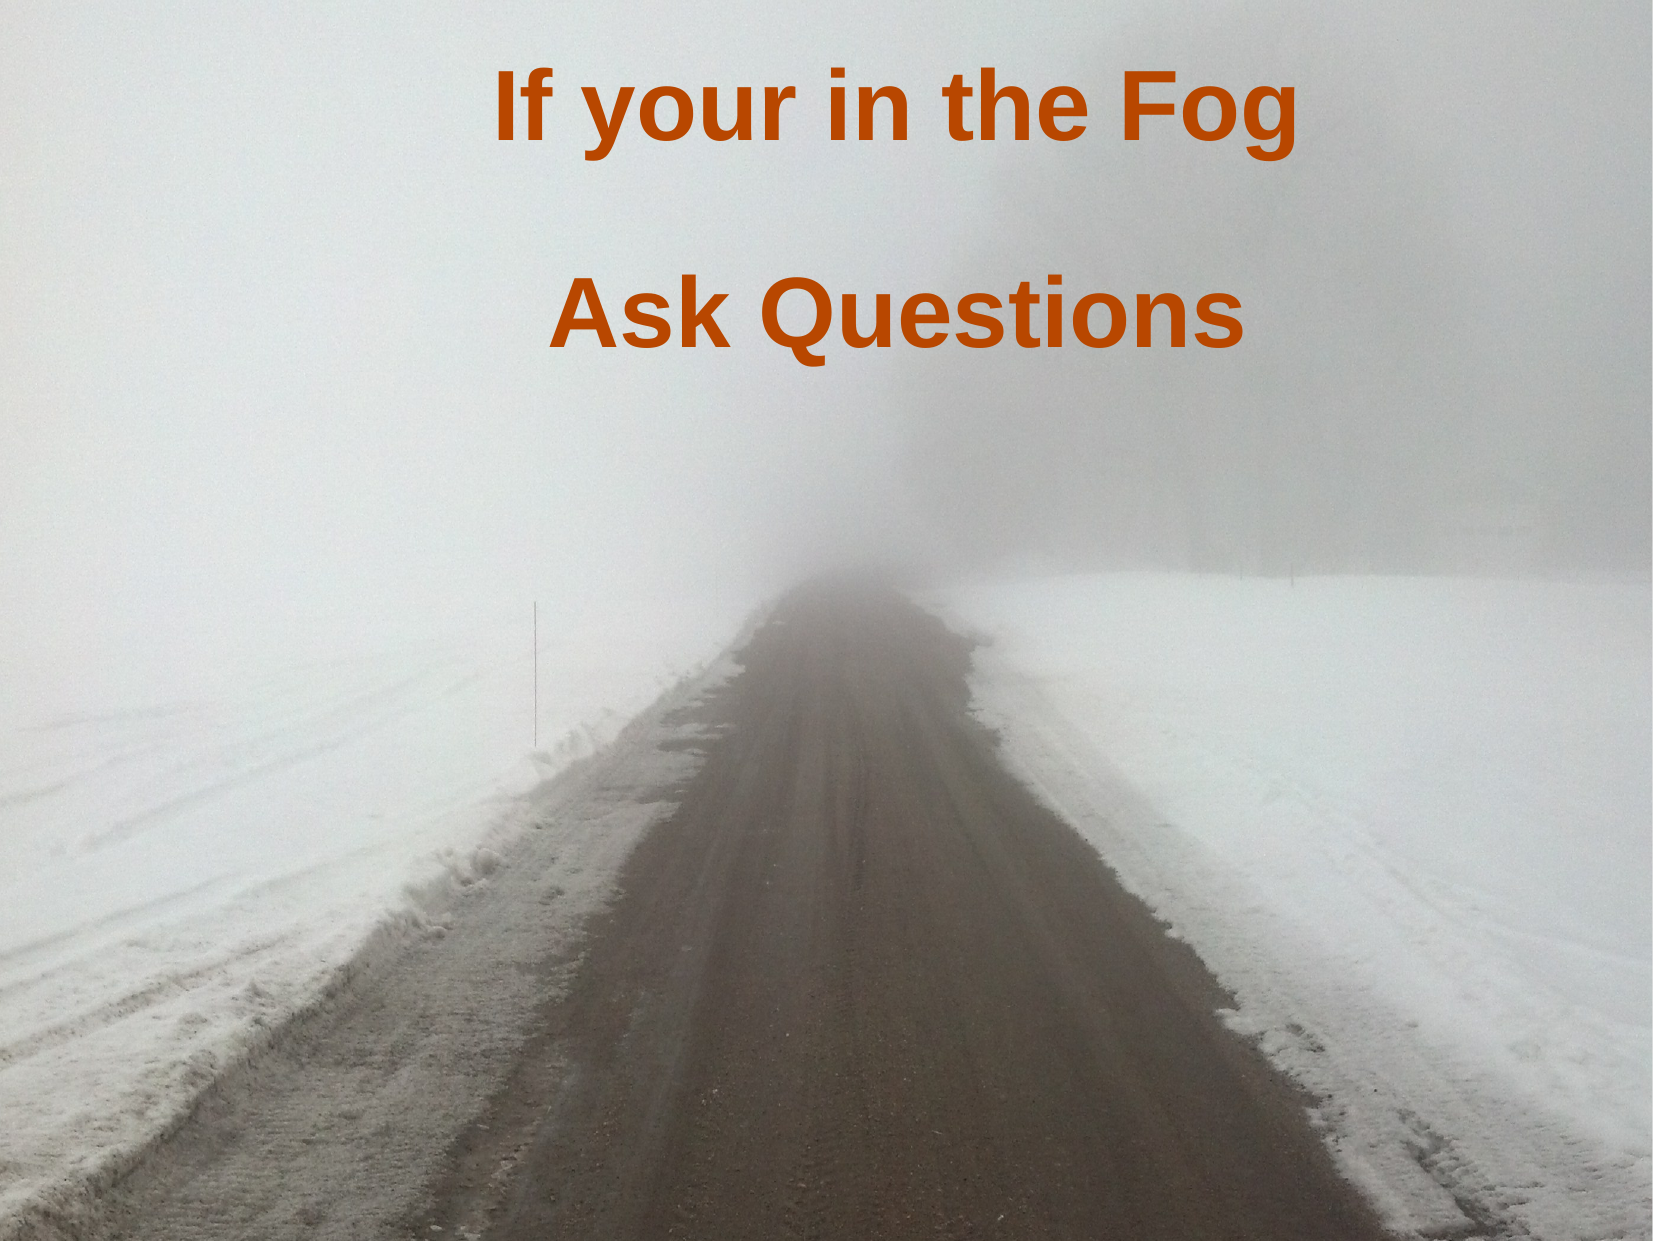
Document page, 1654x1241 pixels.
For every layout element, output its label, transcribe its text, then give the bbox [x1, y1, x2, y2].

picture [0, 0, 1653, 1241]
text_box If your in the Fog Ask Questions [477, 32, 1318, 376]
